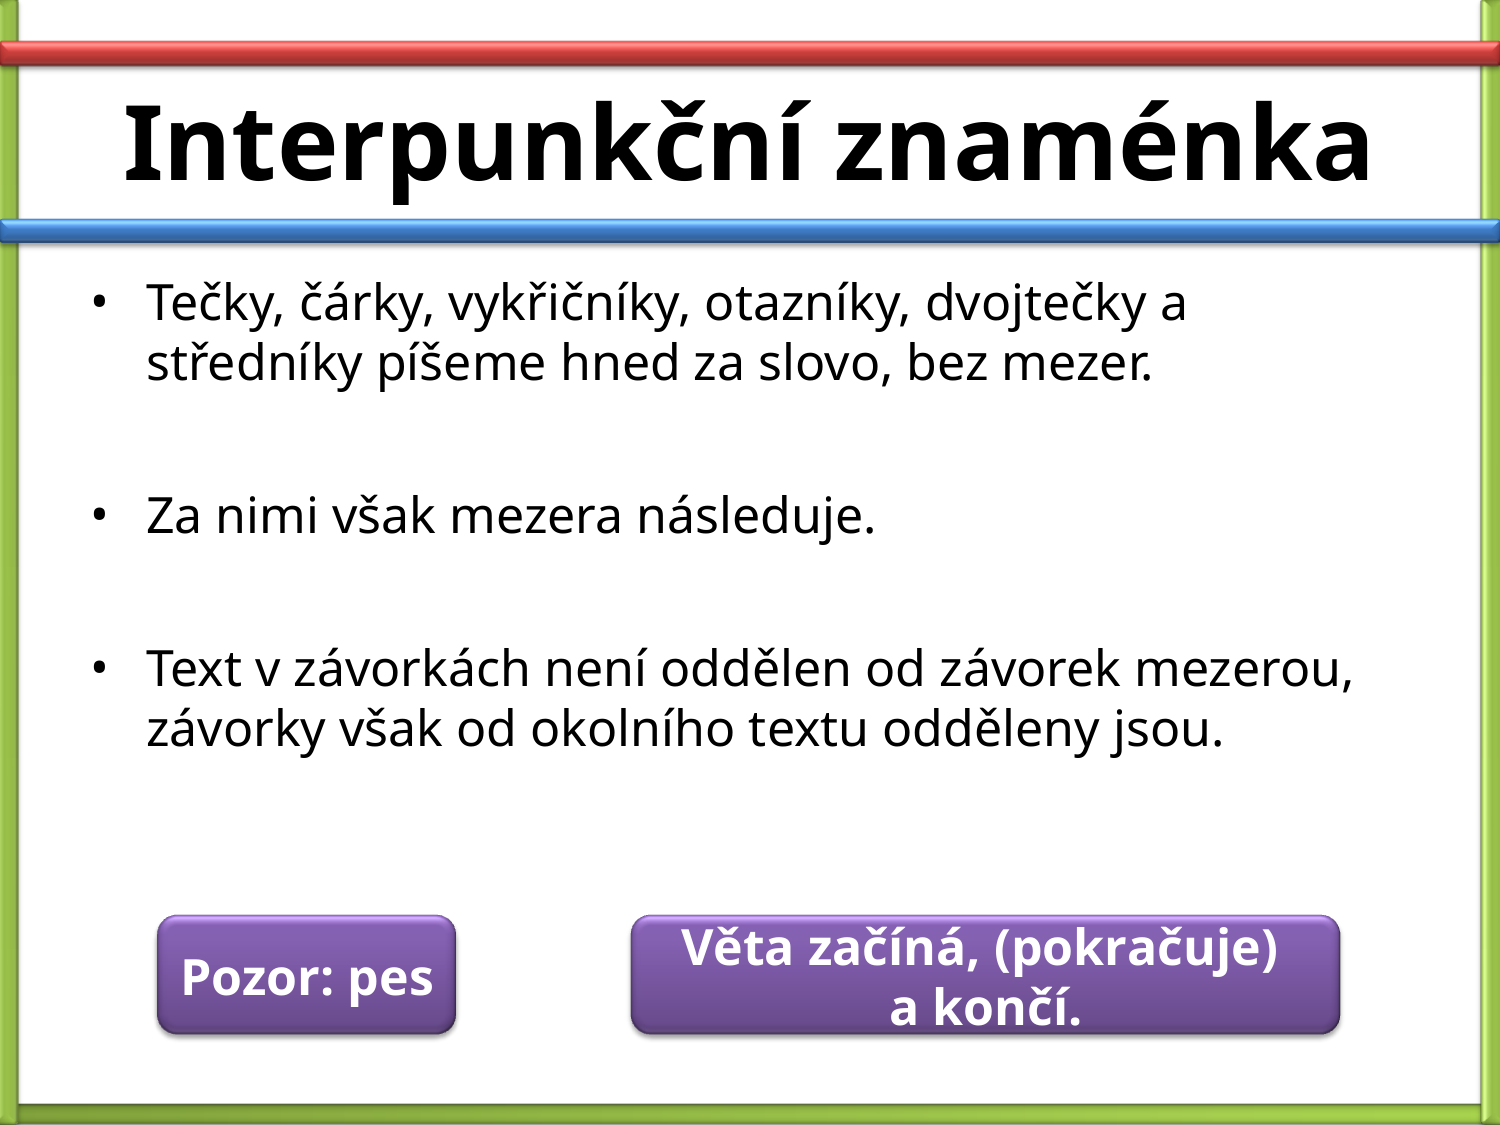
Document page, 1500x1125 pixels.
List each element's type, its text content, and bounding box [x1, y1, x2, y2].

title Interpunkční znaménka [75, 45, 1426, 233]
picture [0, 0, 1500, 1125]
list Tečky, čárky, vykřičníky, otazníky, dvojtečky a středníky píšeme hned za slovo, bez mezer. Za nimi však mezera následuje. Text v závorkách není oddělen od závorek mezerou, závorky však od okolního textu odděleny jsou. [74, 262, 1424, 1125]
picture [615, 910, 1356, 1047]
picture [148, 910, 465, 1047]
text_box Věta začíná, (pokračuje) a končí. [637, 922, 1335, 1030]
text_box Pozor: pes [165, 922, 449, 1030]
